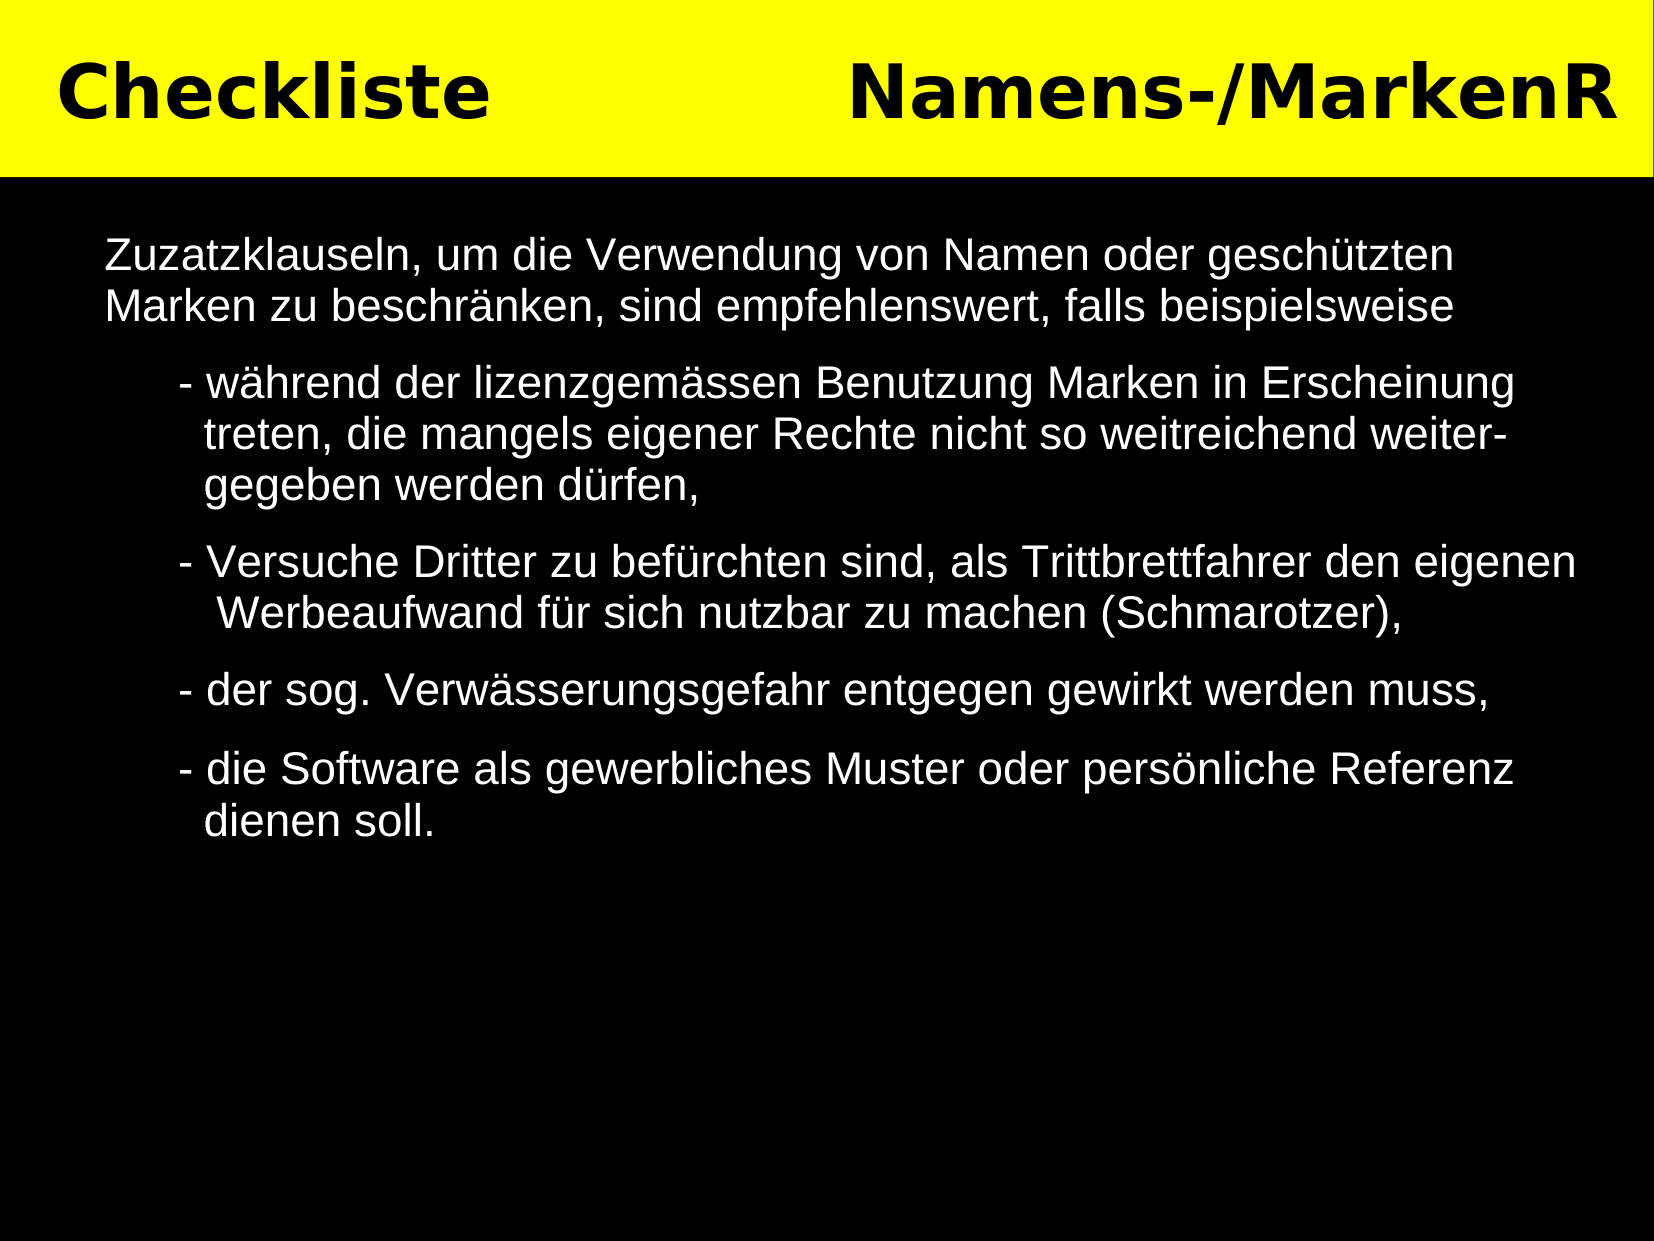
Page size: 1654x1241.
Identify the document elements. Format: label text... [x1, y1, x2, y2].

text_box Zuzatzklauseln, um die Verwendung von Namen oder geschützten Marken zu beschränken, sind empfehlenswert, falls beispielsweise - während der lizenzgemässen Benutzung Marken in Erscheinung treten, die mangels eigener Rechte nicht so weitreichend weiter- gegeben werden dürfen, - Versuche Dritter zu befürchten sind, als Trittbrettfahrer den eigenen Werbeaufwand für sich nutzbar zu machen (Schmarotzer), - der sog. Verwässerungsgefahr entgegen gewirkt werden muss, - die Software als gewerbliches Muster oder persönliche Referenz dienen soll. [89, 221, 1606, 1209]
text_box Checkliste Namens-/MarkenR [41, 41, 1619, 144]
text_box [0, 0, 1654, 1241]
